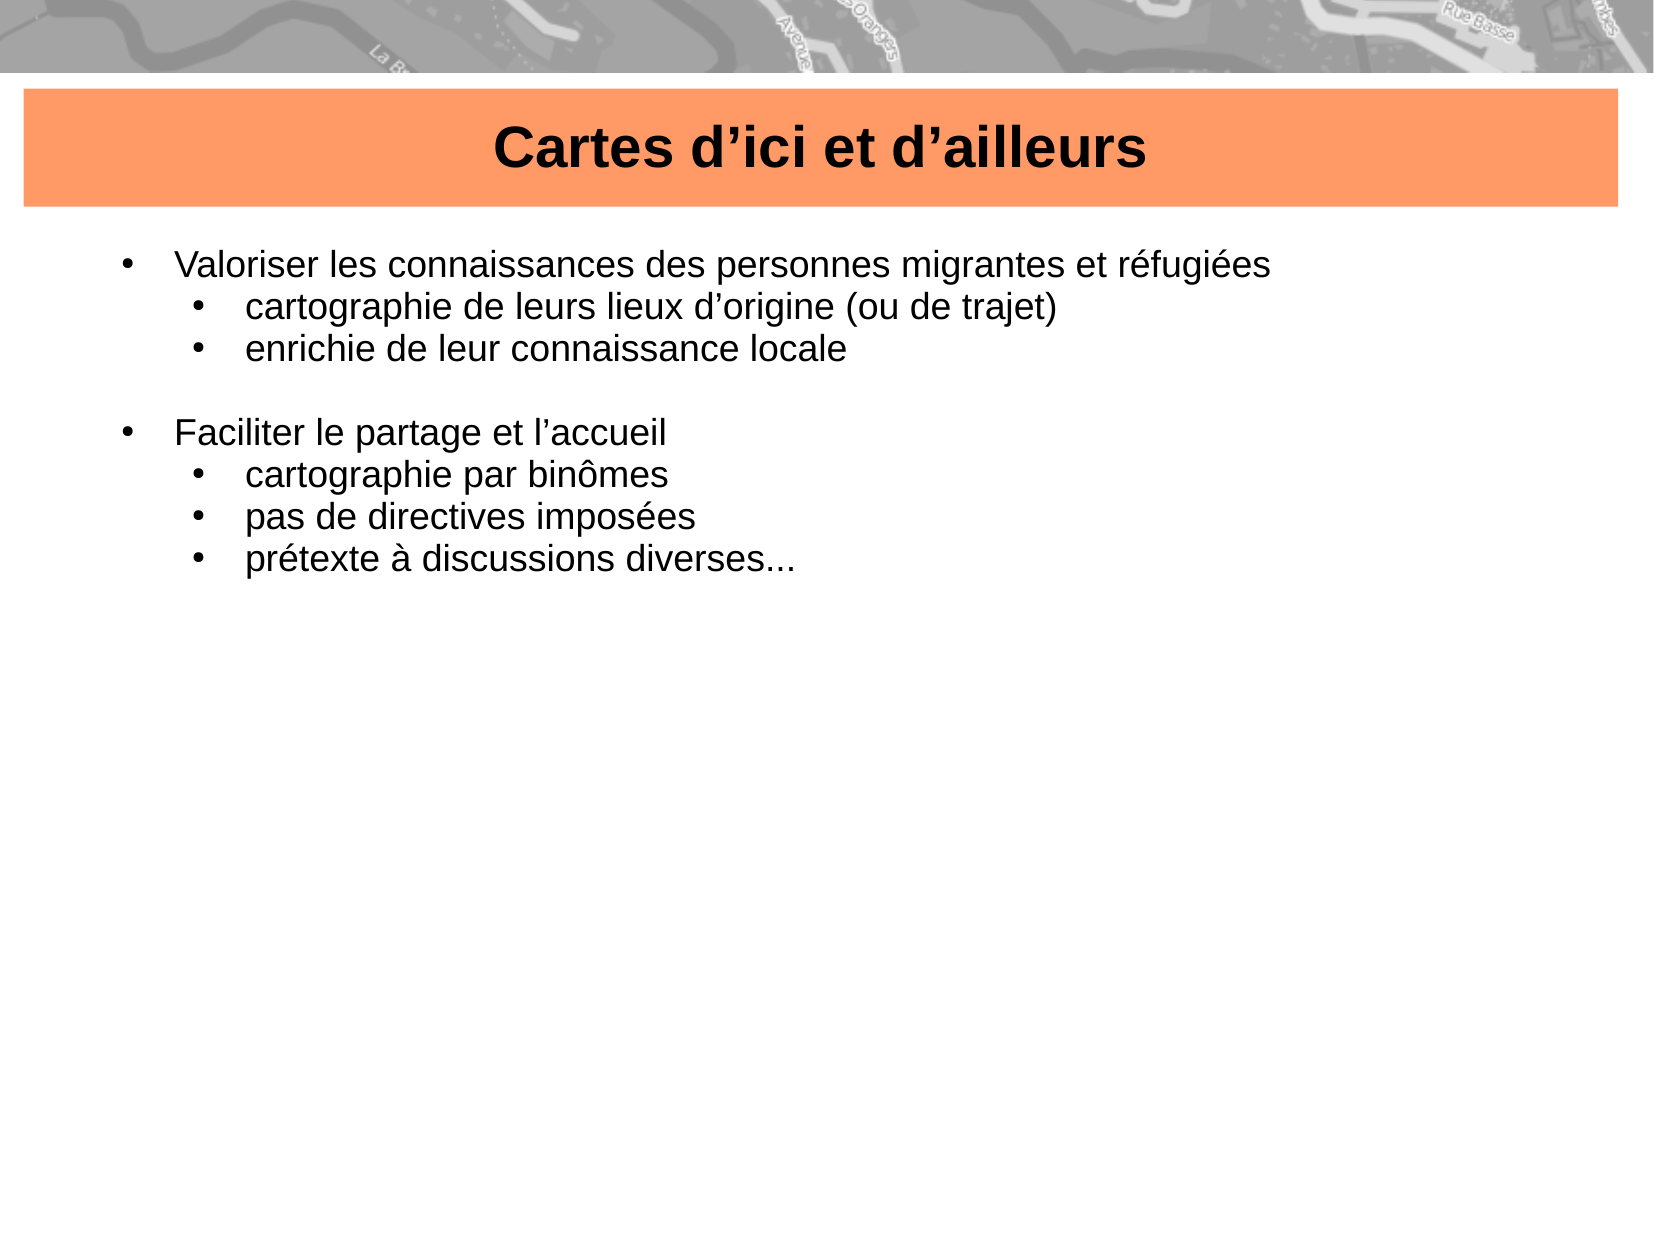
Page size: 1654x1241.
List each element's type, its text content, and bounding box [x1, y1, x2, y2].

table_header [1240, 12, 1653, 77]
table_header [826, 12, 1240, 77]
table_header [413, 12, 826, 77]
text_box Cartes d’ici et d’ailleurs [23, 88, 1619, 207]
picture [0, 0, 1654, 73]
table_header [0, 12, 413, 77]
text_box Valoriser les connaissances des personnes migrantes et réfugiées cartographie de leurs lieux d’origine (ou de trajet) enrichie de leur connaissance locale Faciliter le partage et l’accueil cartographie par binômes pas de directives imposées prétexte à discussions diverses... [88, 236, 1625, 1211]
